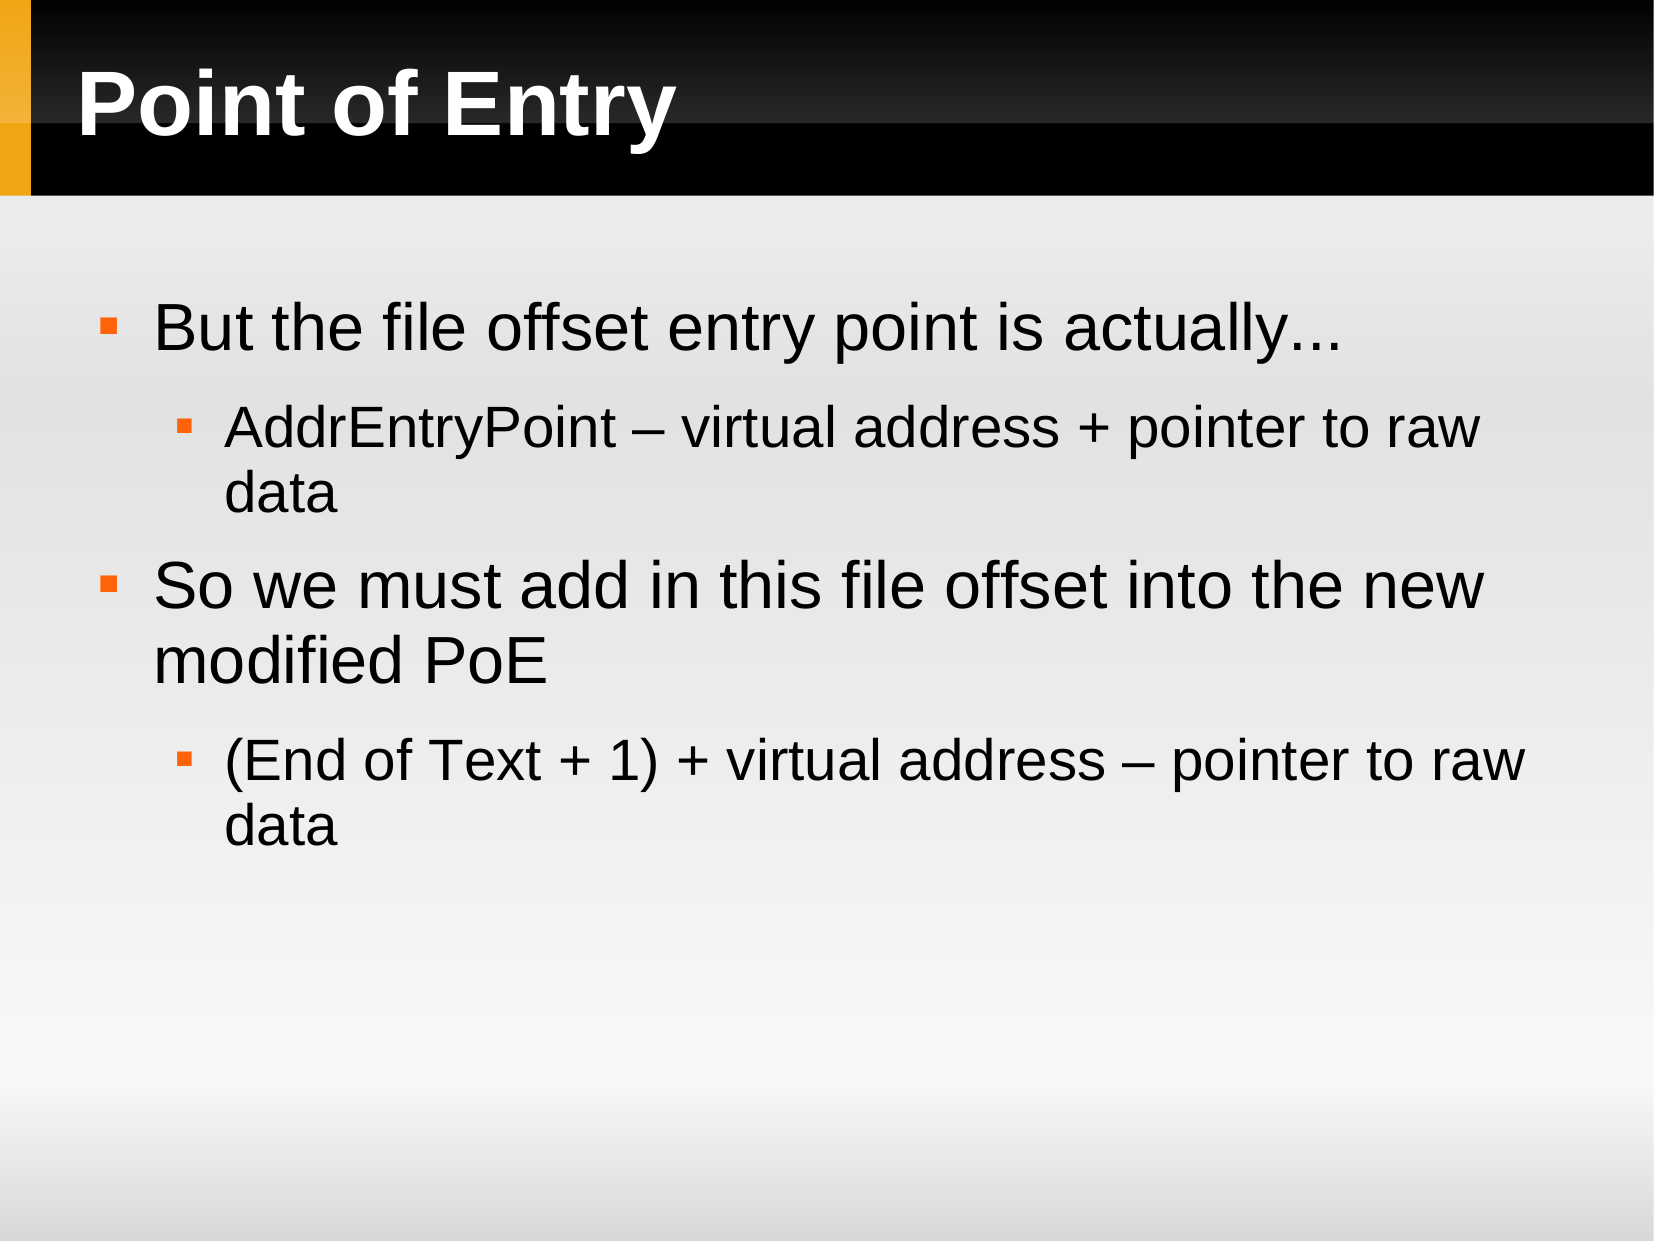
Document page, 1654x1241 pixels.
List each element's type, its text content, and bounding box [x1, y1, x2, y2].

title Point of Entry [76, 7, 1565, 200]
list But the file offset entry point is actually... AddrEntryPoint – virtual address + pointer to raw data So we must add in this file offset into the new modified PoE (End of Text + 1) + virtual address – pointer to raw data [82, 290, 1571, 1094]
picture [0, 0, 1654, 1241]
